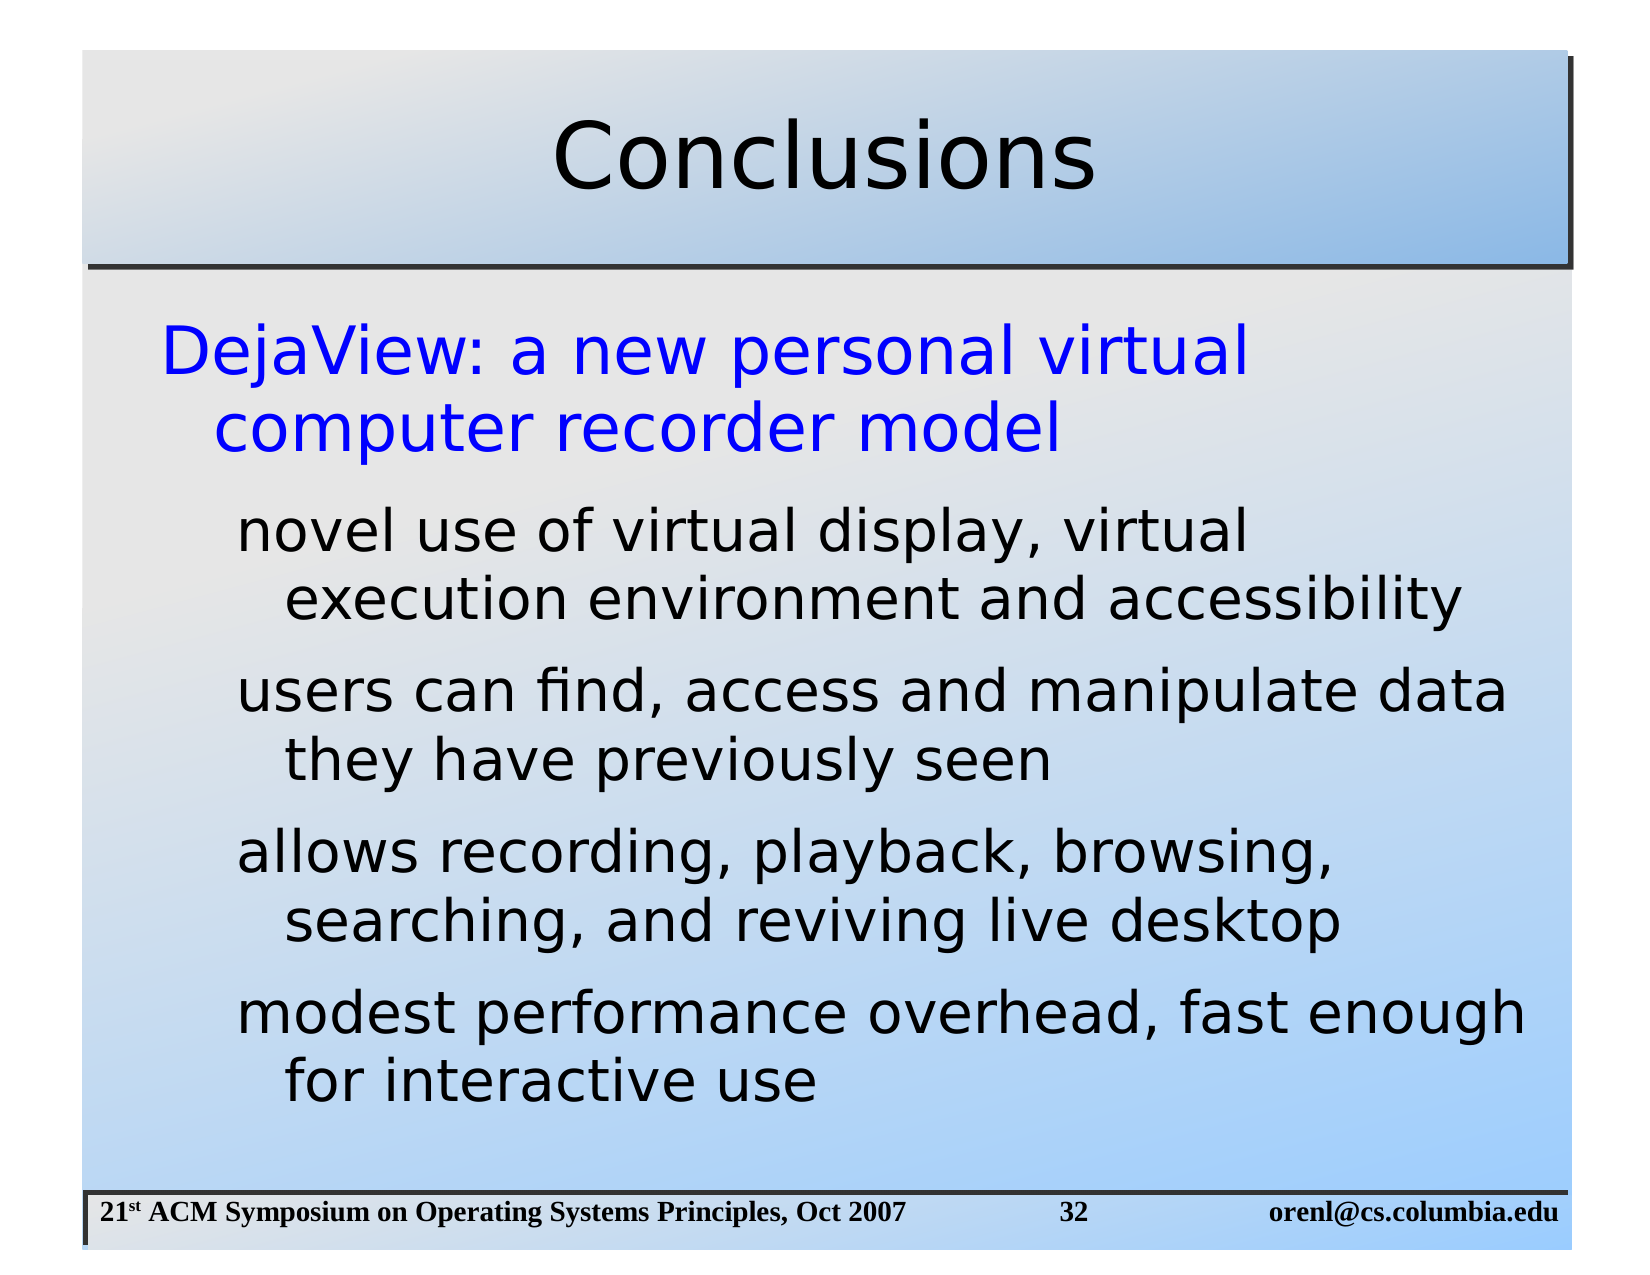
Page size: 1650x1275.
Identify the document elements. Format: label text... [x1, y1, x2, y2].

list DejaView: a new personal virtual computer recorder model novel use of virtual display, virtual execution environment and accessibility users can find, access and manipulate data they have previously seen allows recording, playback, browsing, searching, and reviving live desktop modest performance overhead, fast enough for interactive use [82, 298, 1568, 1155]
title Conclusions [82, 50, 1568, 264]
